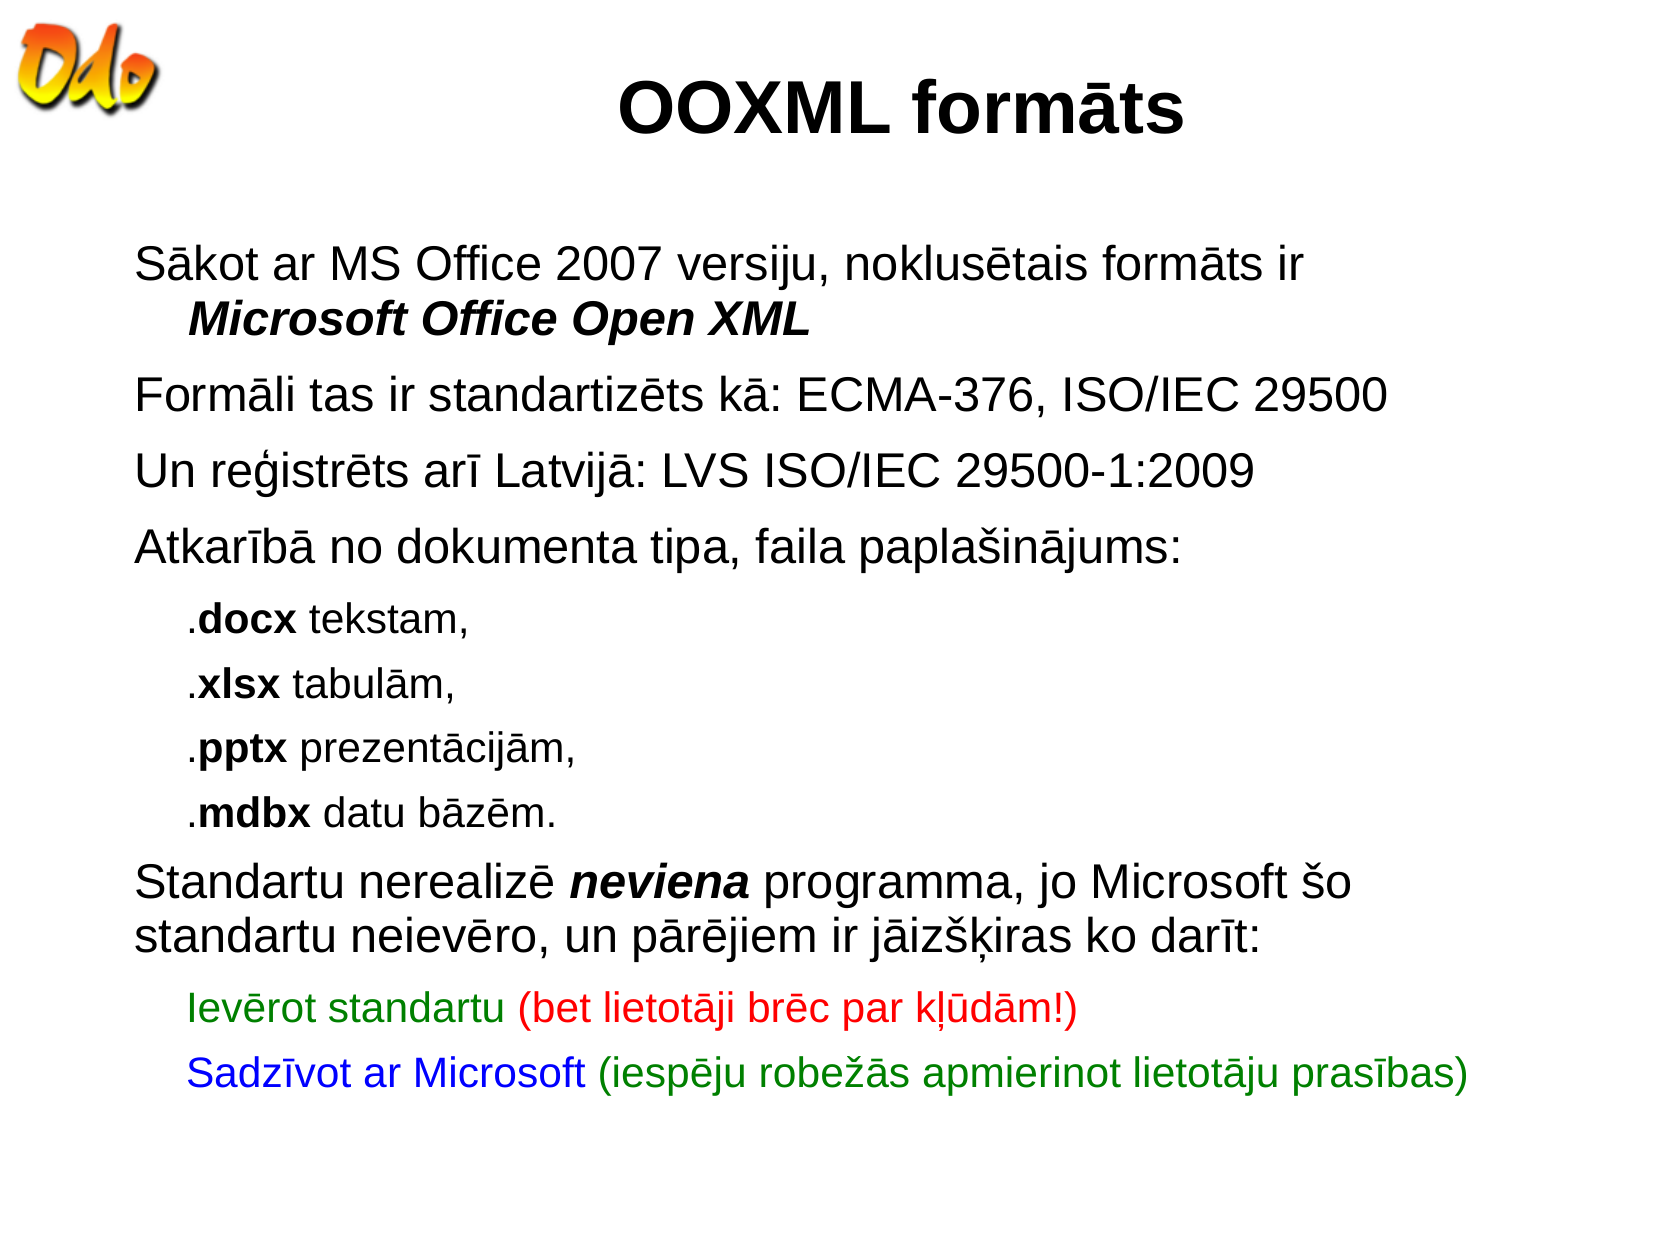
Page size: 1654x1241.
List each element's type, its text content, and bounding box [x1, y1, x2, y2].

list Sākot ar MS Office 2007 versiju, noklusētais formāts ir Microsoft Office Open XML Formāli tas ir standartizēts kā: ECMA-376, ISO/IEC 29500 Un reģistrēts arī Latvijā: LVS ISO/IEC 29500-1:2009 Atkarībā no dokumenta tipa, faila paplašinājums: .docx tekstam, .xlsx tabulām, .pptx prezentācijām, .mdbx datu bāzēm. Standartu nerealizē neviena programma, jo Microsoft šo standartu neievēro, un pārējiem ir jāizšķiras ko darīt: Ievērot standartu (bet lietotāji brēc par kļūdām!) Sadzīvot ar Microsoft (iespēju robežās apmierinot lietotāju prasības) [82, 236, 1569, 1107]
picture [11, 8, 167, 125]
title OOXML formāts [206, 49, 1571, 166]
